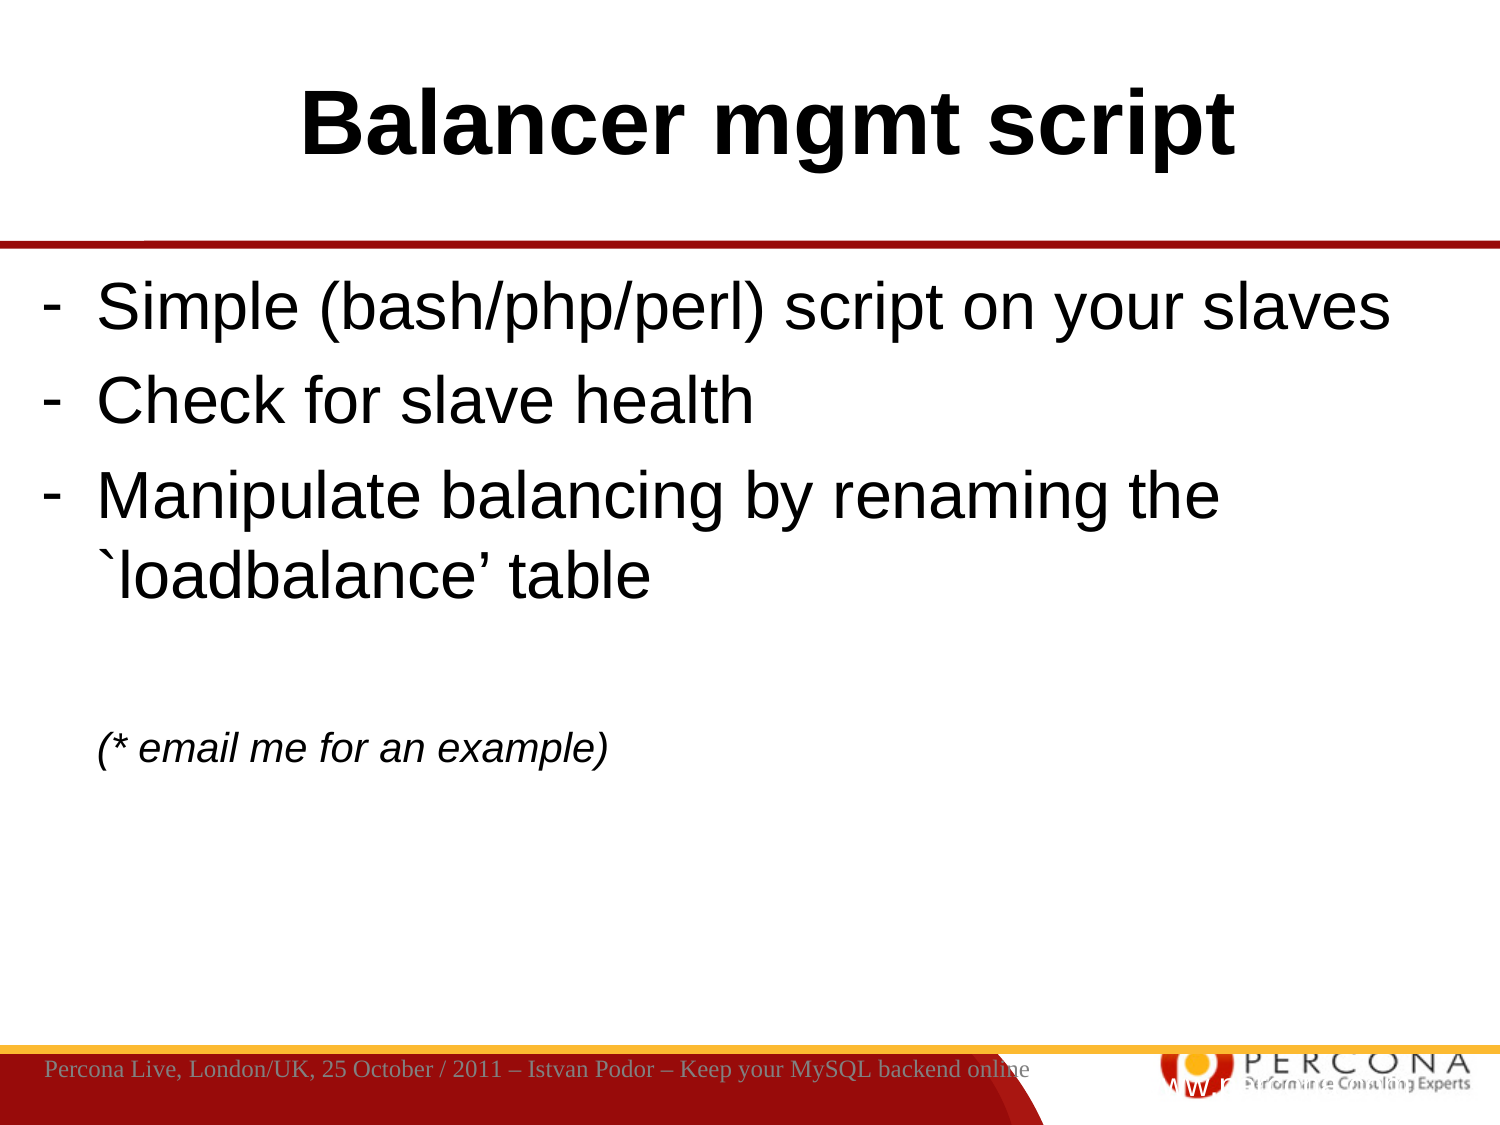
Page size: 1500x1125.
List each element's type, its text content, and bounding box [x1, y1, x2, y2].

text_box Percona Live, London/UK, 25 October / 2011 – Istvan Podor – Keep your MySQL backend online [29, 1046, 1128, 1103]
list Simple (bash/php/perl) script on your slaves Check for slave health Manipulate balancing by renaming the `loadbalance’ table (* email me for an example) [41, 262, 1471, 1005]
title Balancer mgmt script [37, 0, 1467, 236]
picture [1034, 1054, 1500, 1125]
